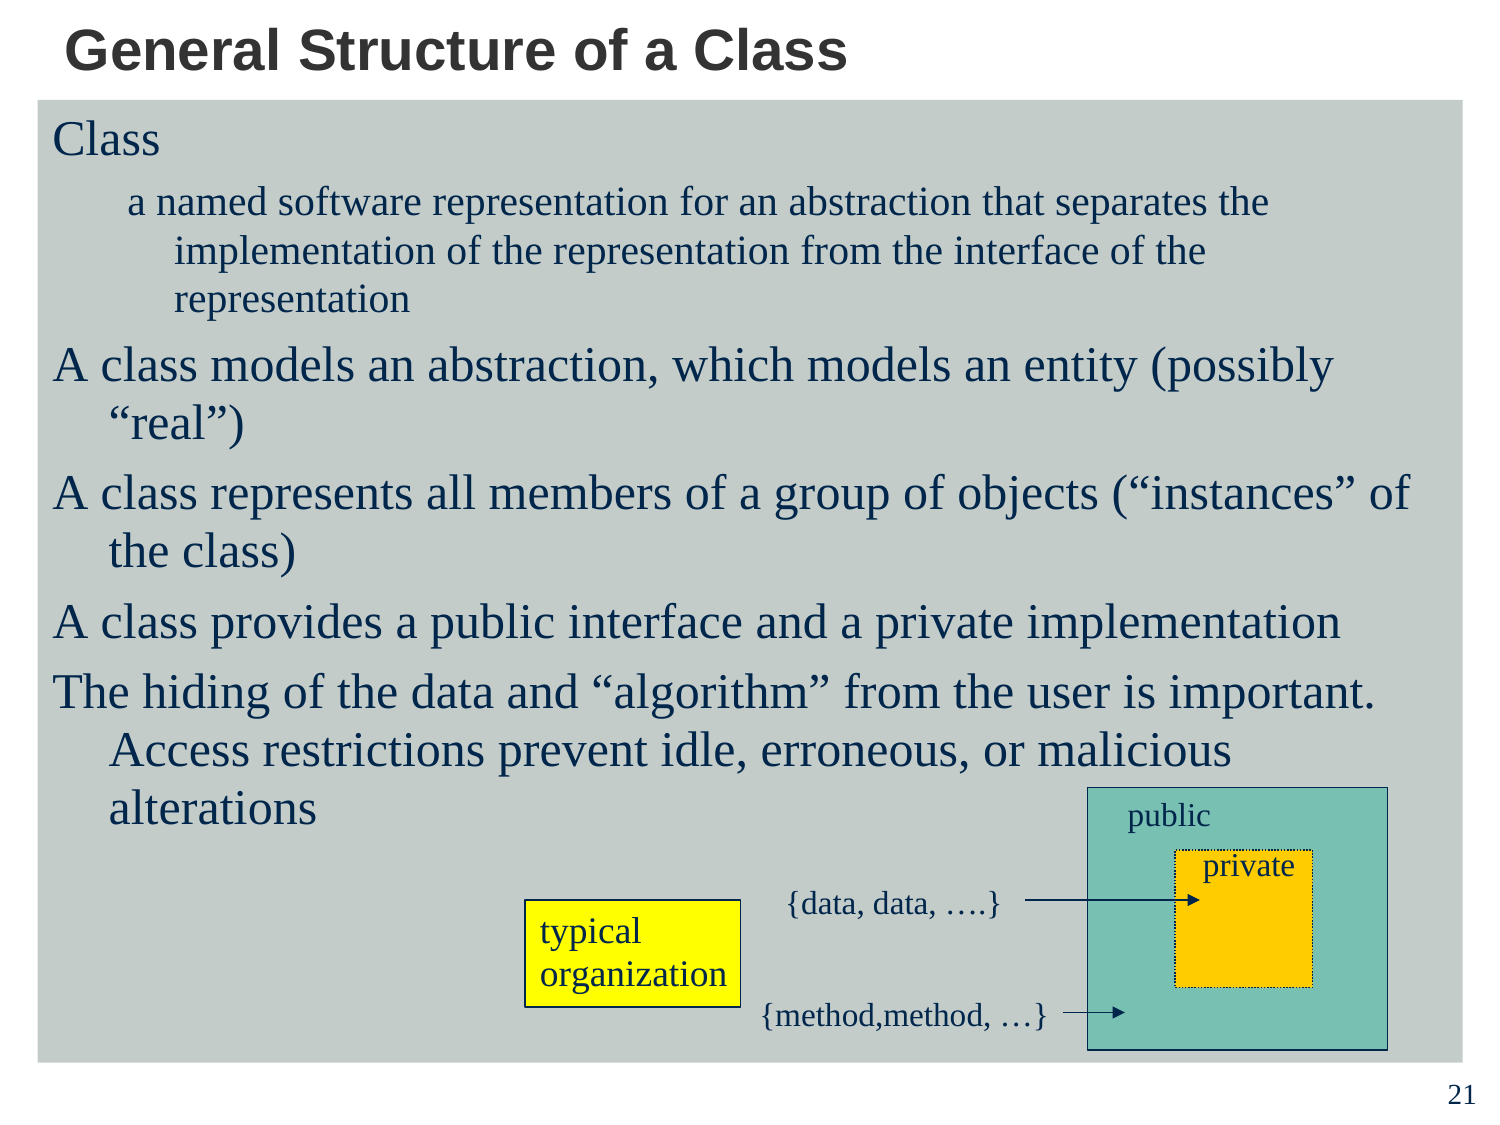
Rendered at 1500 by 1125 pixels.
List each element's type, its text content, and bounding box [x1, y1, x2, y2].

text_box public [1112, 787, 1227, 843]
text_box [1087, 787, 1187, 899]
list Class a named software representation for an abstraction that separates the implementation of the representation from the interface of the representation A class models an abstraction, which models an entity (possibly “real”) A class represents all members of a group of objects (“instances” of the class) A class provides a public interface and a private implementation The hiding of the data and “algorithm” from the user is important. Access restrictions prevent idle, erroneous, or malicious alterations [37, 99, 1463, 1063]
picture [0, 0, 1500, 1125]
text_box {method,method, …} [737, 987, 1072, 1043]
text_box {data, data, ….} [762, 875, 1026, 931]
text_box typical organization [525, 900, 741, 1007]
text_box [1087, 787, 1388, 1051]
text_box private [1187, 837, 1311, 893]
title General Structure of a Class [50, 0, 1450, 91]
